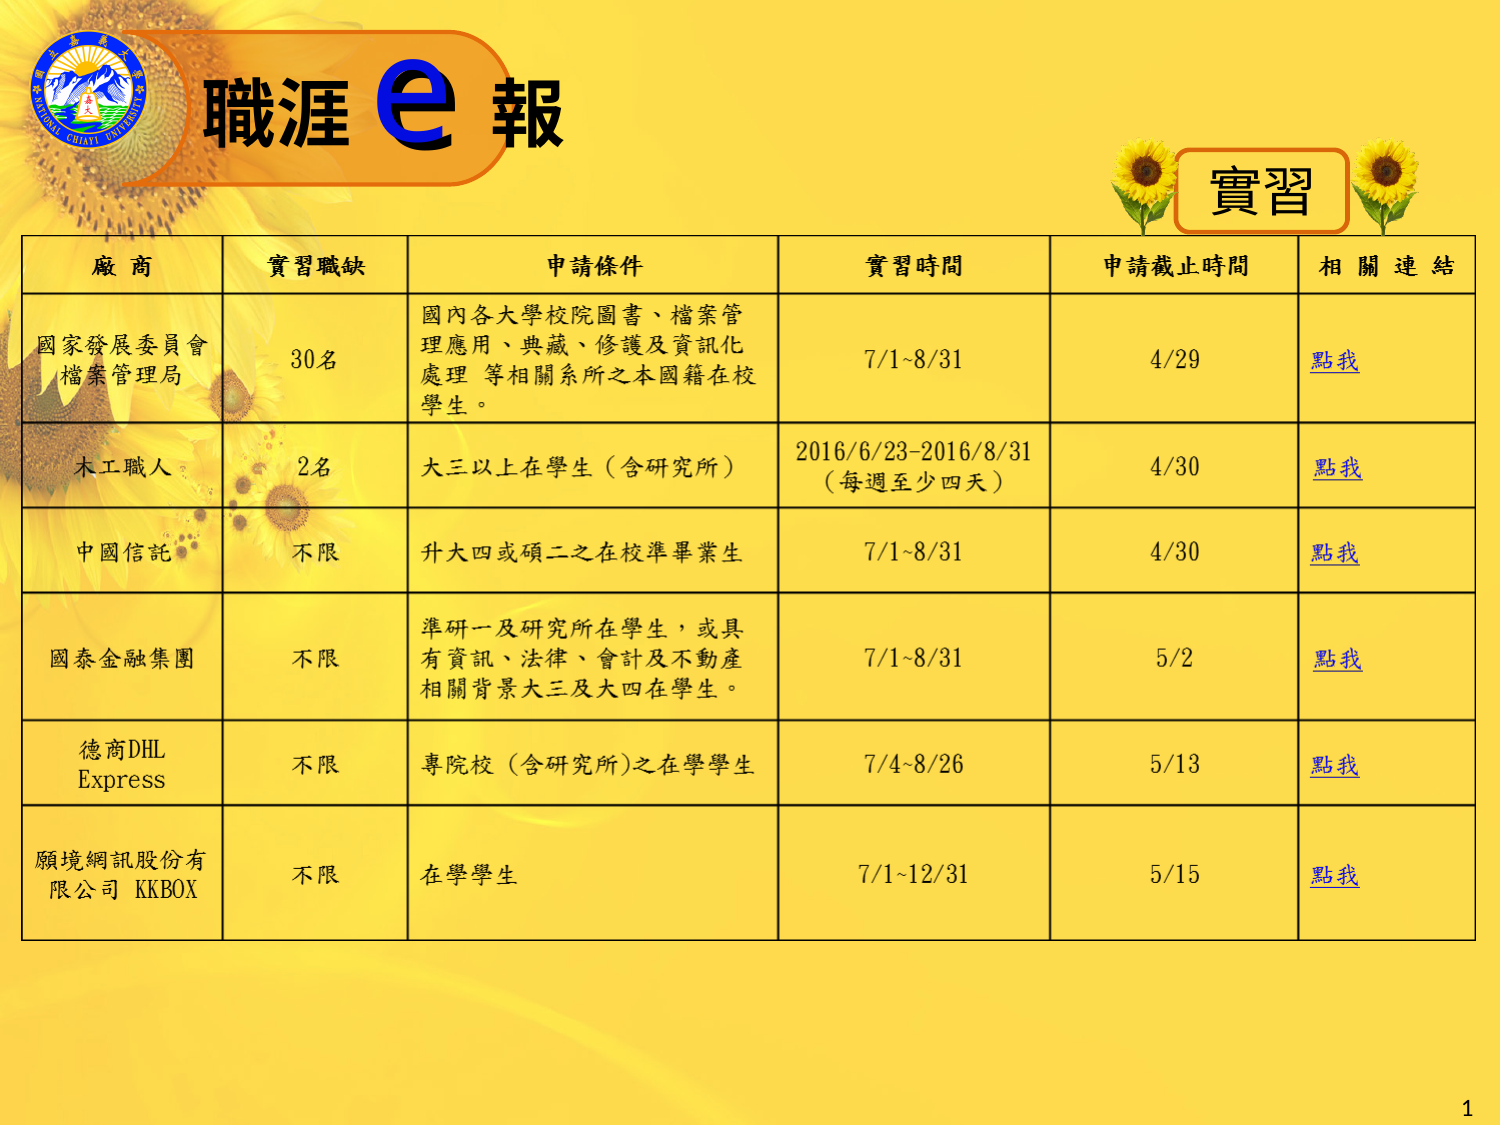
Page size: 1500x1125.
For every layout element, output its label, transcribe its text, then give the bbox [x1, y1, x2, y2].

picture [29, 30, 148, 150]
picture [21, 135, 1476, 941]
text_box 實習 [1194, 149, 1333, 231]
text_box [123, 32, 186, 86]
text_box 職涯e報 [186, 0, 609, 181]
text_box [123, 130, 469, 185]
text_box 1 [1445, 1084, 1490, 1125]
